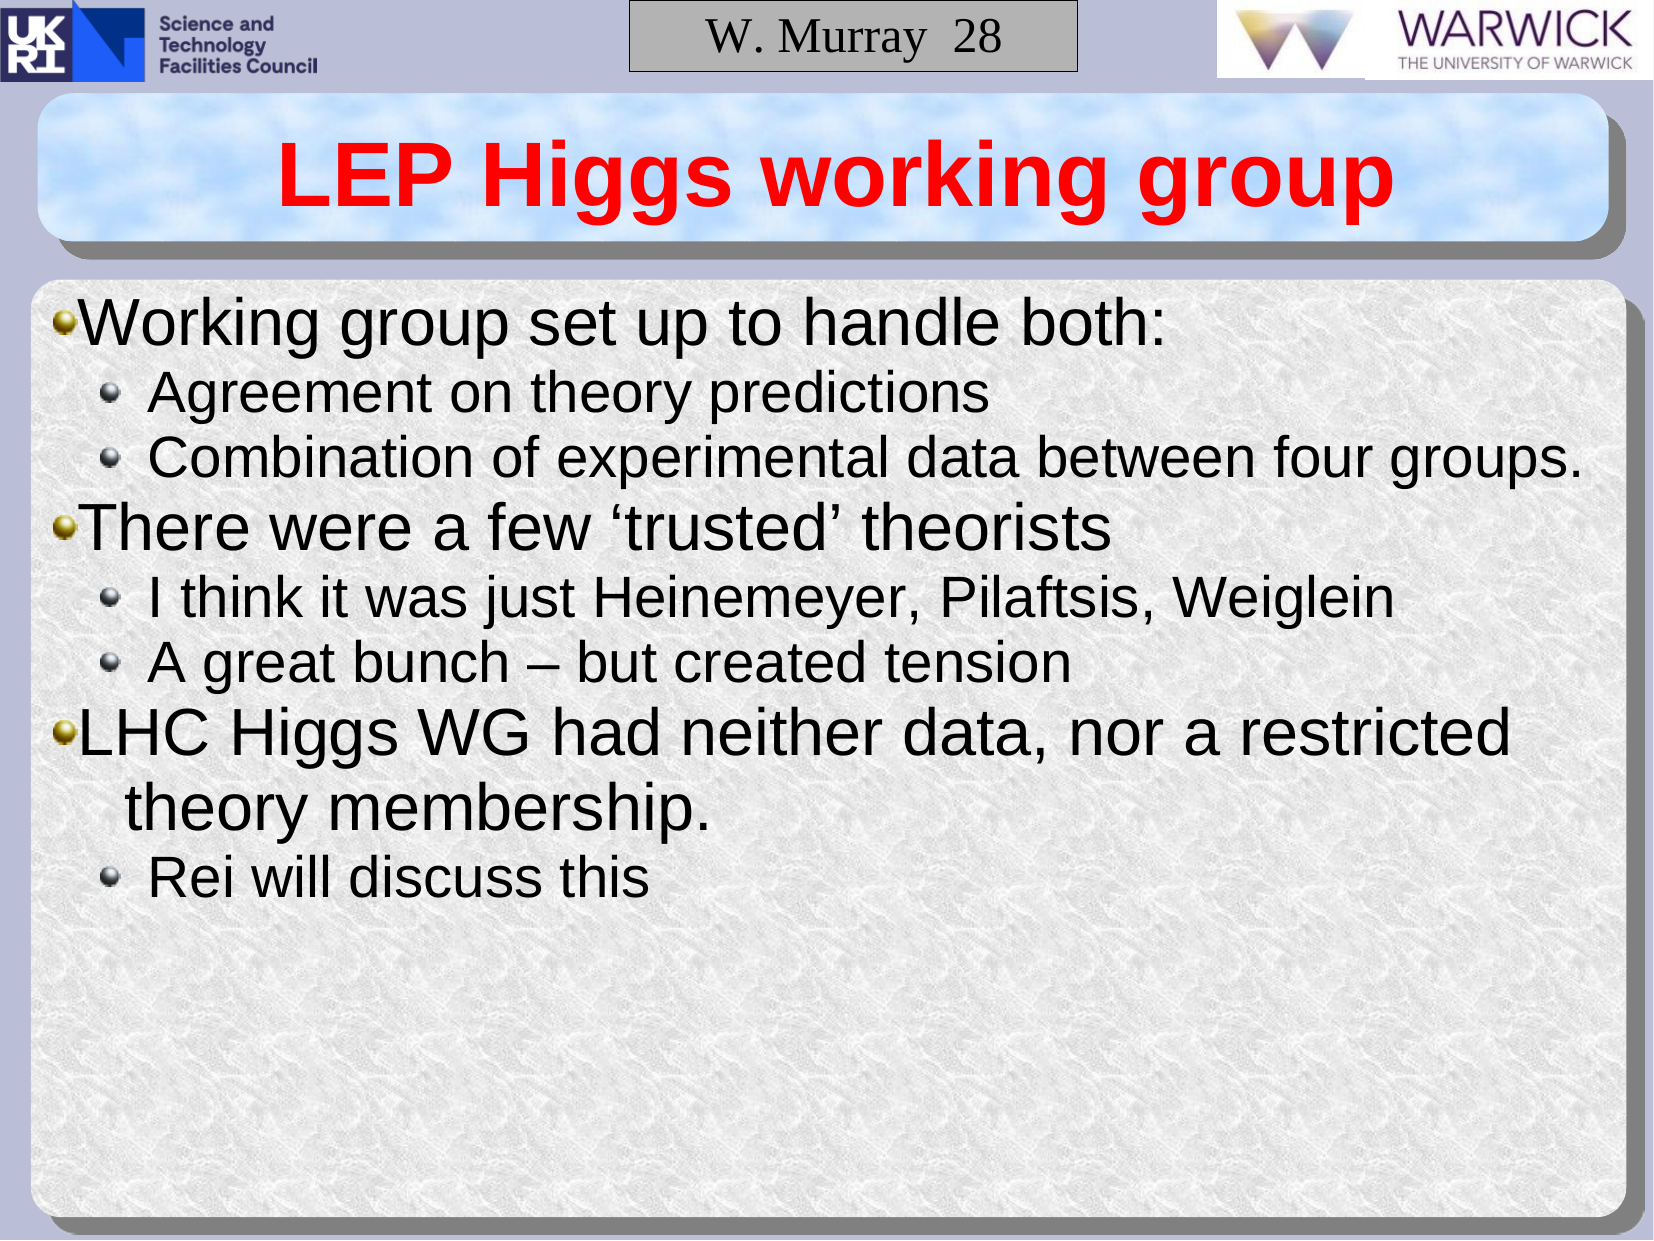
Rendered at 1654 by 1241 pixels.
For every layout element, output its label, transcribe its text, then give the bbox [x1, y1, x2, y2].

picture [30, 279, 1627, 1218]
picture [0, 0, 317, 82]
list Working group set up to handle both: Agreement on theory predictions Combination of experimental data between four groups. There were a few ‘trusted’ theorists I think it was just Heinemeyer, Pilaftsis, Weiglein A great bunch – but created tension LHC Higgs WG had neither data, nor a restricted theory membership. Rei will discuss this [53, 285, 1588, 1193]
title LEP Higgs working group [90, 101, 1584, 249]
picture [37, 93, 1609, 242]
picture [1217, 0, 1654, 80]
